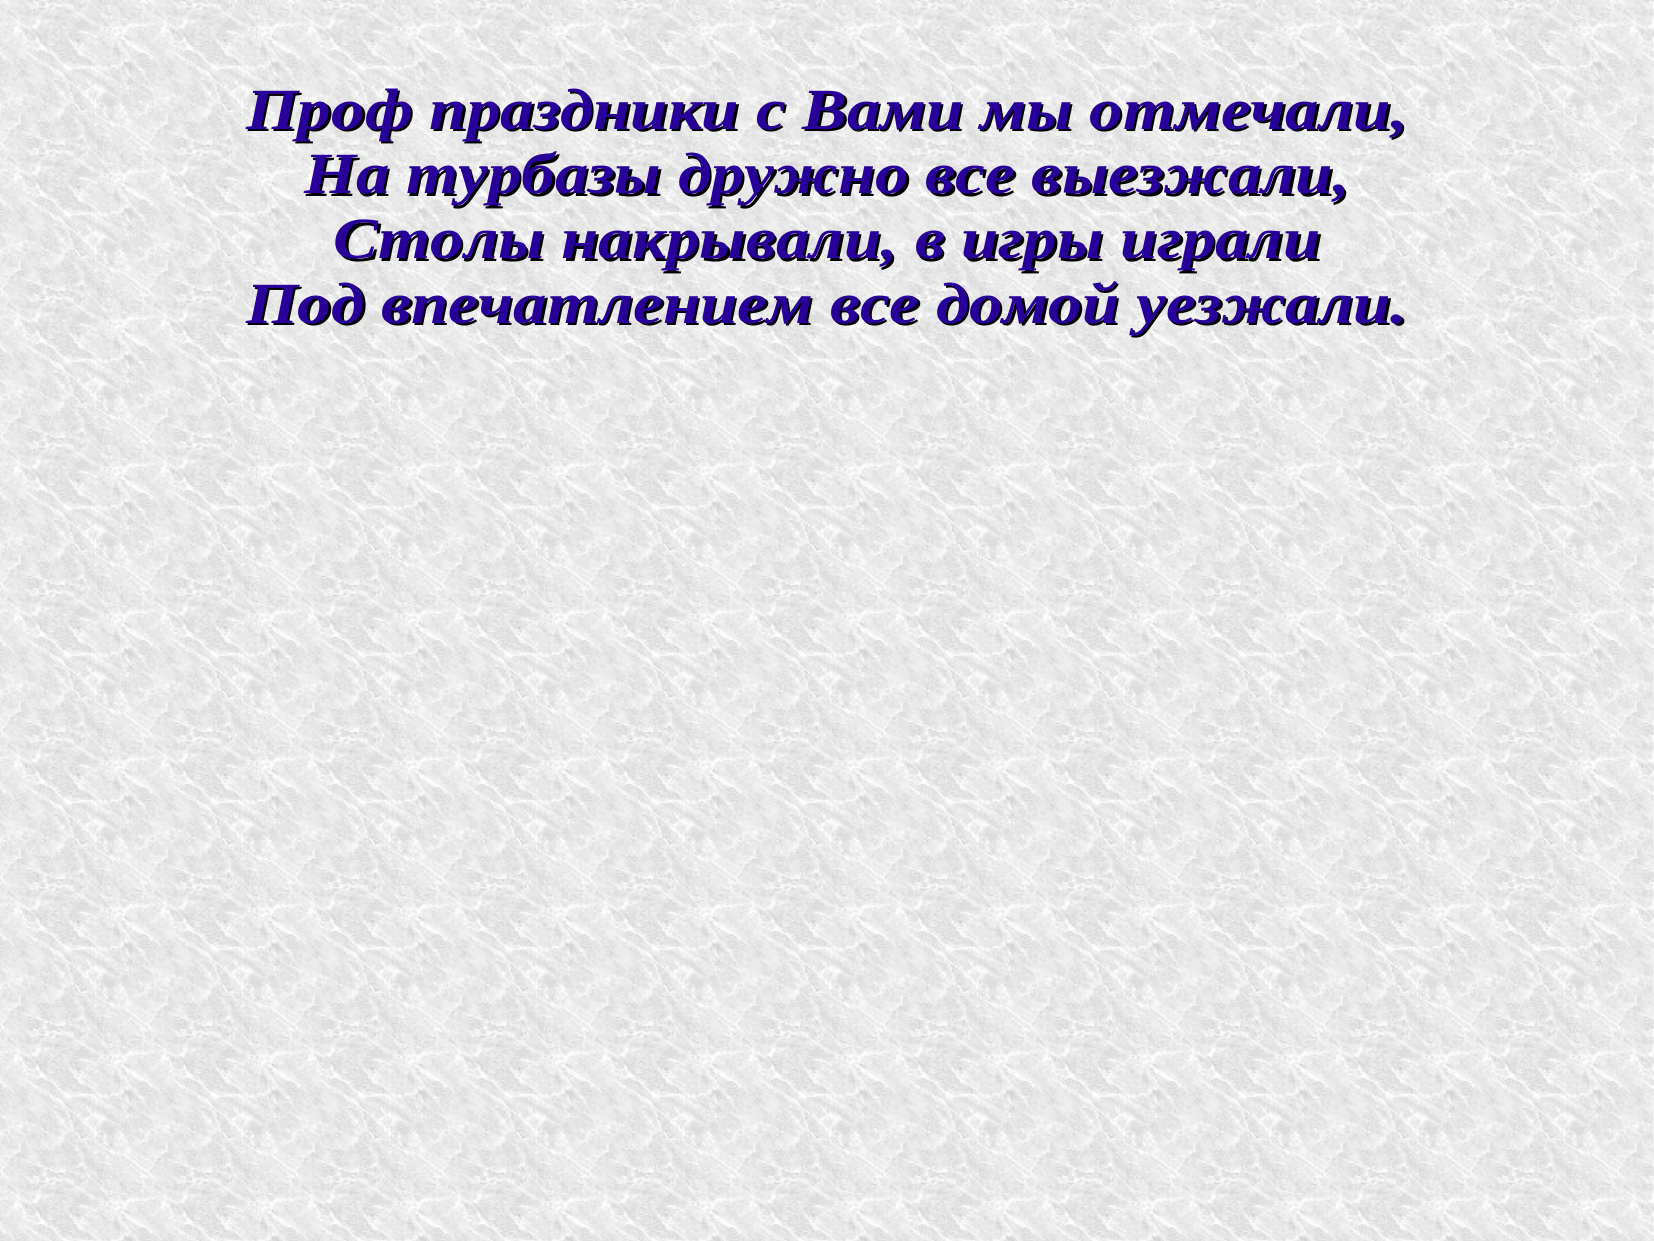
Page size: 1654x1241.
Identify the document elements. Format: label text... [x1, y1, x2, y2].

title Проф праздники с Вами мы отмечали, На турбазы дружно все выезжали, Столы накрывали, в игры играли Под впечатлением все домой уезжали. [121, 76, 1534, 337]
picture [0, 0, 1654, 1241]
